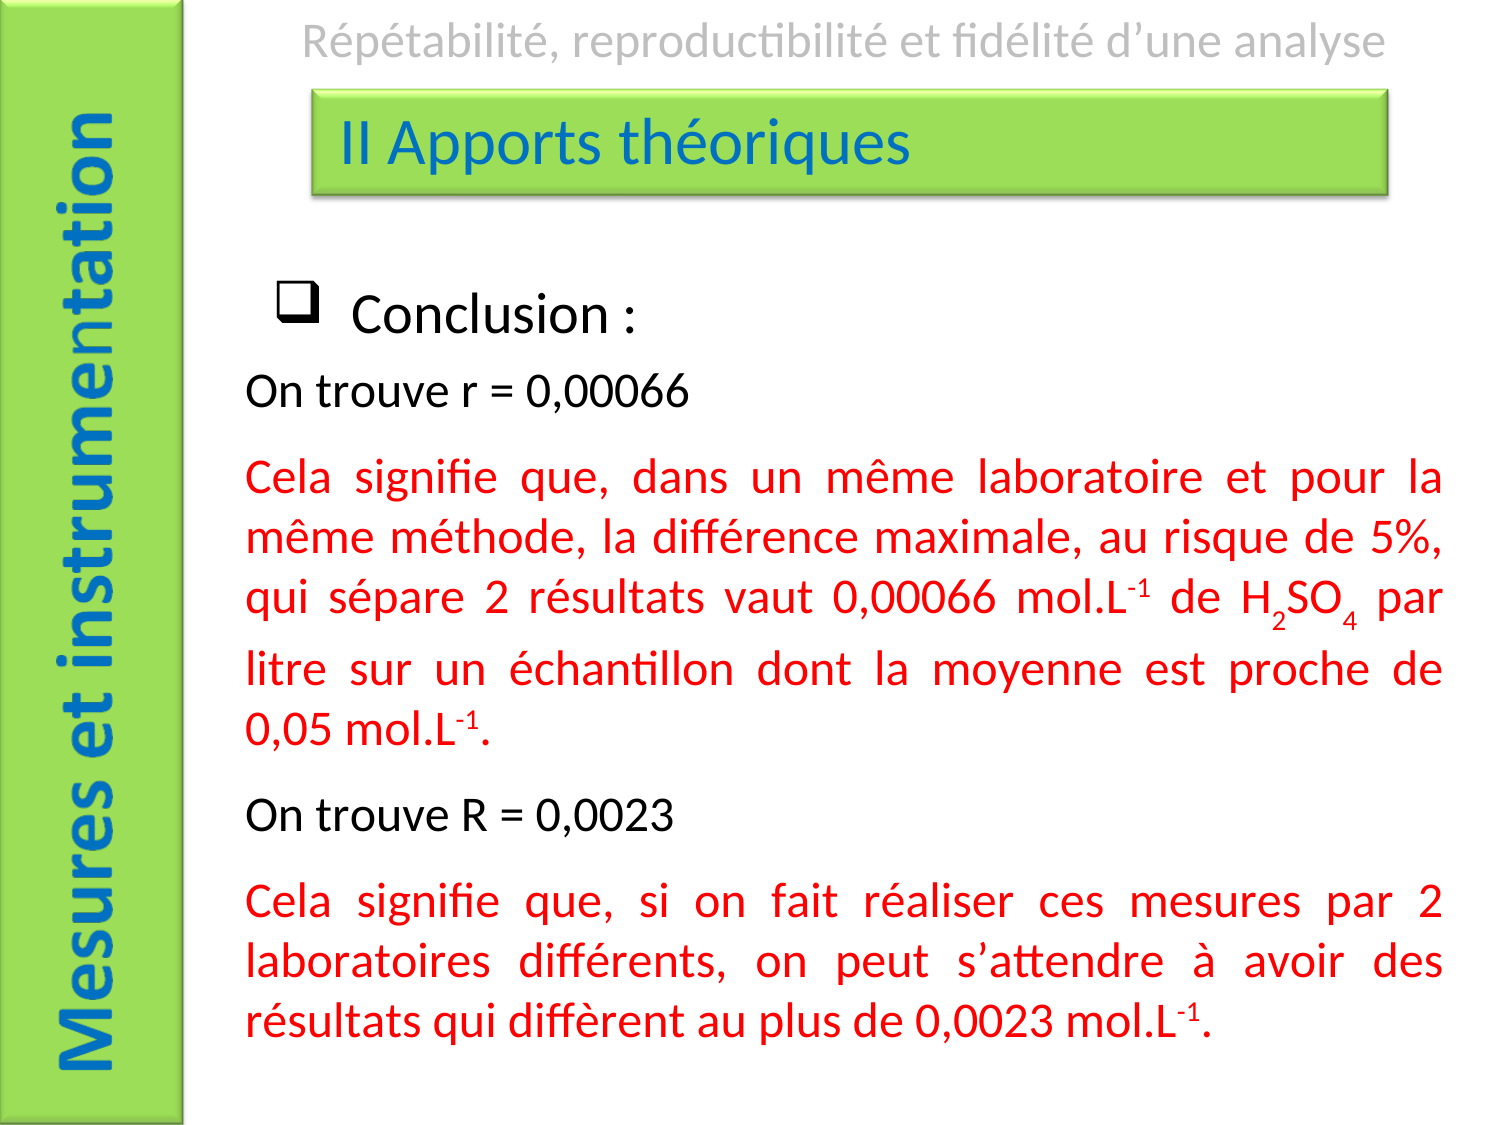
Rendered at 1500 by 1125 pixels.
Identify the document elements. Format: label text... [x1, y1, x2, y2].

text_box Conclusion : [183, 267, 1500, 339]
picture [303, 84, 1397, 209]
picture [0, 0, 192, 1125]
text_box On trouve r = 0,00066 Cela signifie que, dans un même laboratoire et pour la même méthode, la différence maximale, au risque de 5%, qui sépare 2 résultats vaut 0,00066 mol.L-1 de H2SO4 par litre sur un échantillon dont la moyenne est proche de 0,05 mol.L-1. On trouve R = 0,0023 Cela signifie que, si on fait réaliser ces mesures par 2 laboratoires différents, on peut s’attendre à avoir des résultats qui diffèrent au plus de 0,0023 mol.L-1. [230, 349, 1459, 1056]
text_box II Apports théoriques [324, 90, 1388, 186]
text_box Répétabilité, reproductibilité et fidélité d’une analyse [206, 0, 1483, 76]
